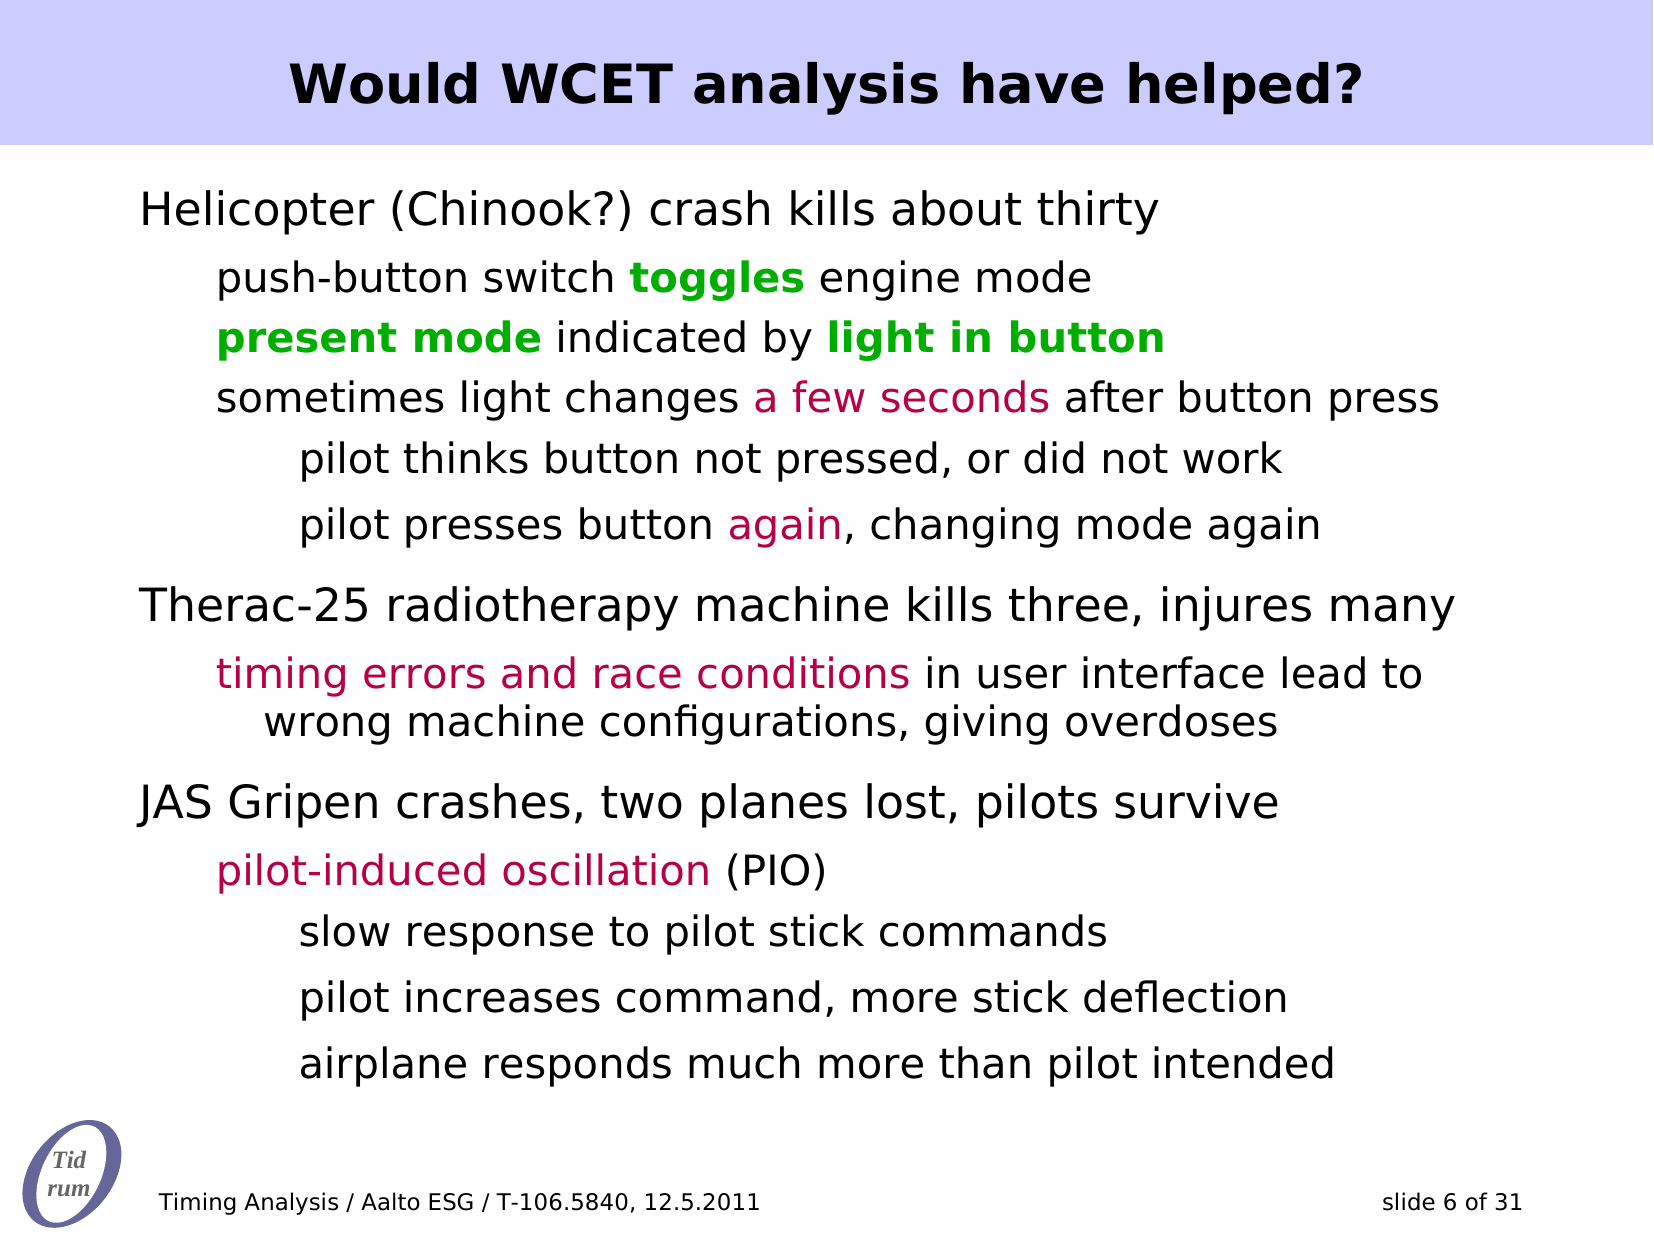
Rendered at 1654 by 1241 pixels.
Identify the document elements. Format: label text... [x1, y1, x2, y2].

title Would WCET analysis have helped? [121, 43, 1533, 126]
list Helicopter (Chinook?) crash kills about thirty push-button switch toggles engine mode present mode indicated by light in button sometimes light changes a few seconds after button press pilot thinks button not pressed, or did not work pilot presses button again, changing mode again Therac-25 radiotherapy machine kills three, injures many timing errors and race conditions in user interface lead to wrong machine configurations, giving overdoses JAS Gripen crashes, two planes lost, pilots survive pilot-induced oscillation (PIO) slow response to pilot stick commands pilot increases command, more stick deflection airplane responds much more than pilot intended [121, 182, 1533, 1121]
